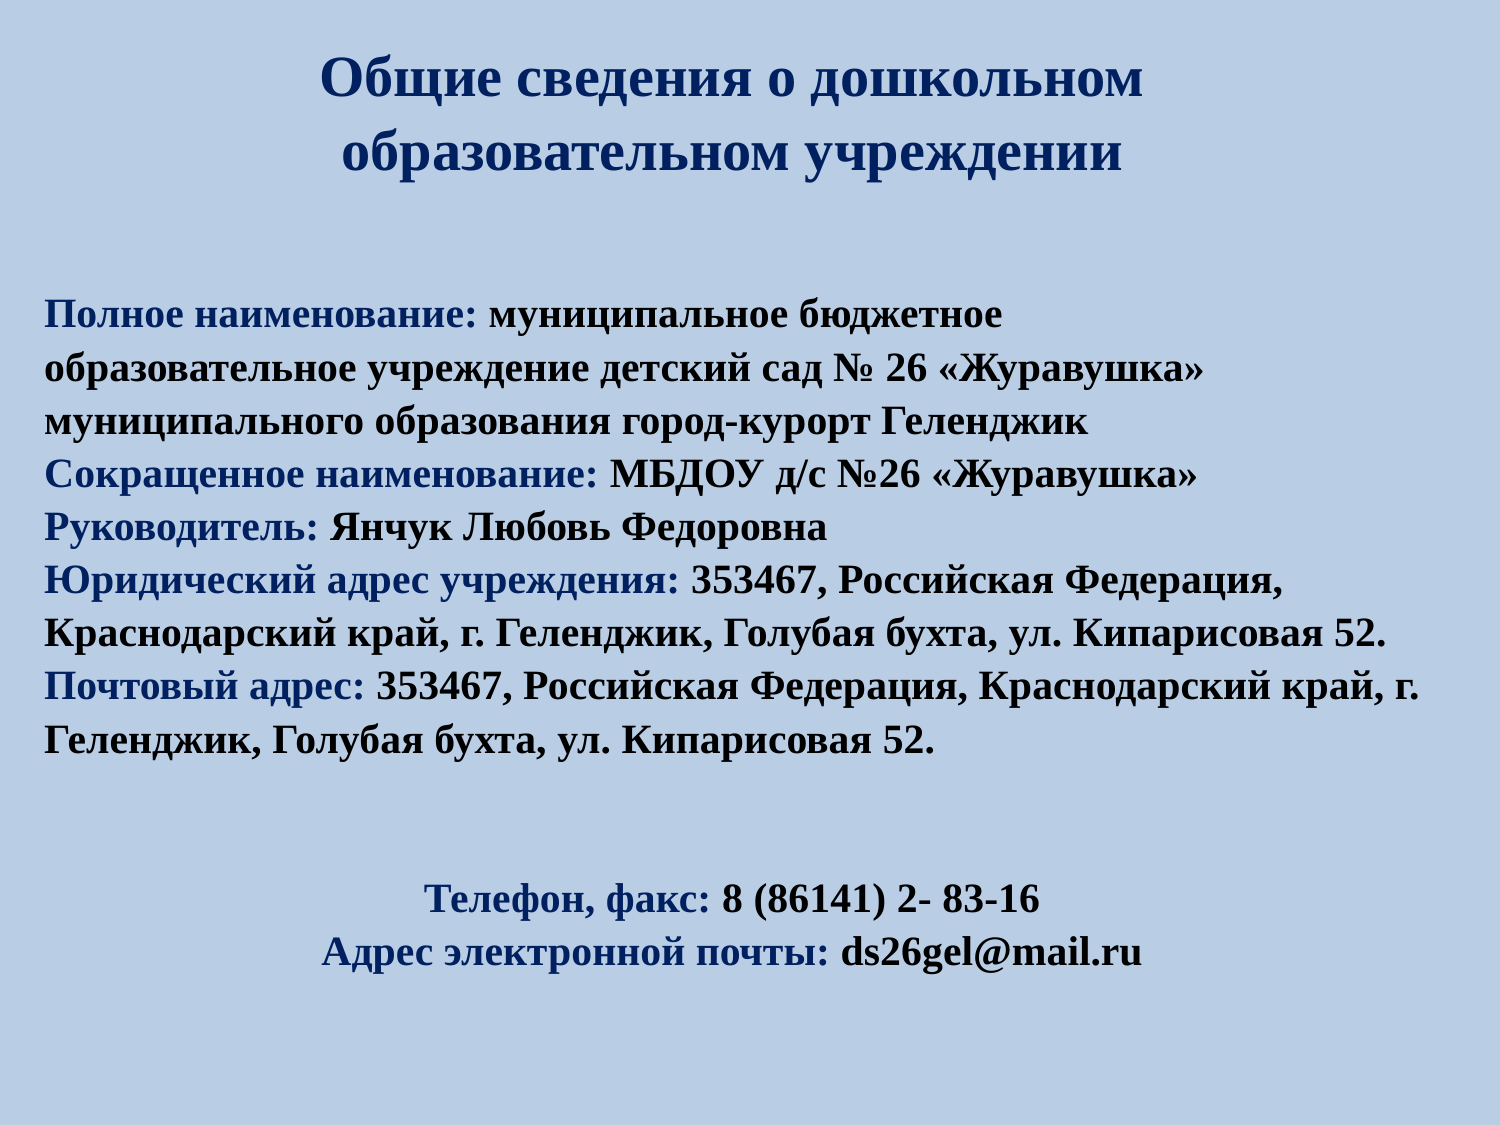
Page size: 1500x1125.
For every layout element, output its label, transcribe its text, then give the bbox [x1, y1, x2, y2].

text_box Общие сведения о дошкольном образовательном учреждении Полное наименование: муниципальное бюджетное образовательное учреждение детский сад № 26 «Журавушка» муниципального образования город-курорт Геленджик Сокращенное наименование: МБДОУ д/с №26 «Журавушка» Руководитель: Янчук Любовь Федоровна Юридический адрес учреждения: 353467, Российская Федерация, Краснодарский край, г. Геленджик, Голубая бухта, ул. Кипарисовая 52. Почтовый адрес: 353467, Российская Федерация, Краснодарский край, г. Геленджик, Голубая бухта, ул. Кипарисовая 52. Телефон, факс: 8 (86141) 2- 83-16 Адрес электронной почты: ds26gel@mail.ru [29, 0, 1436, 1125]
